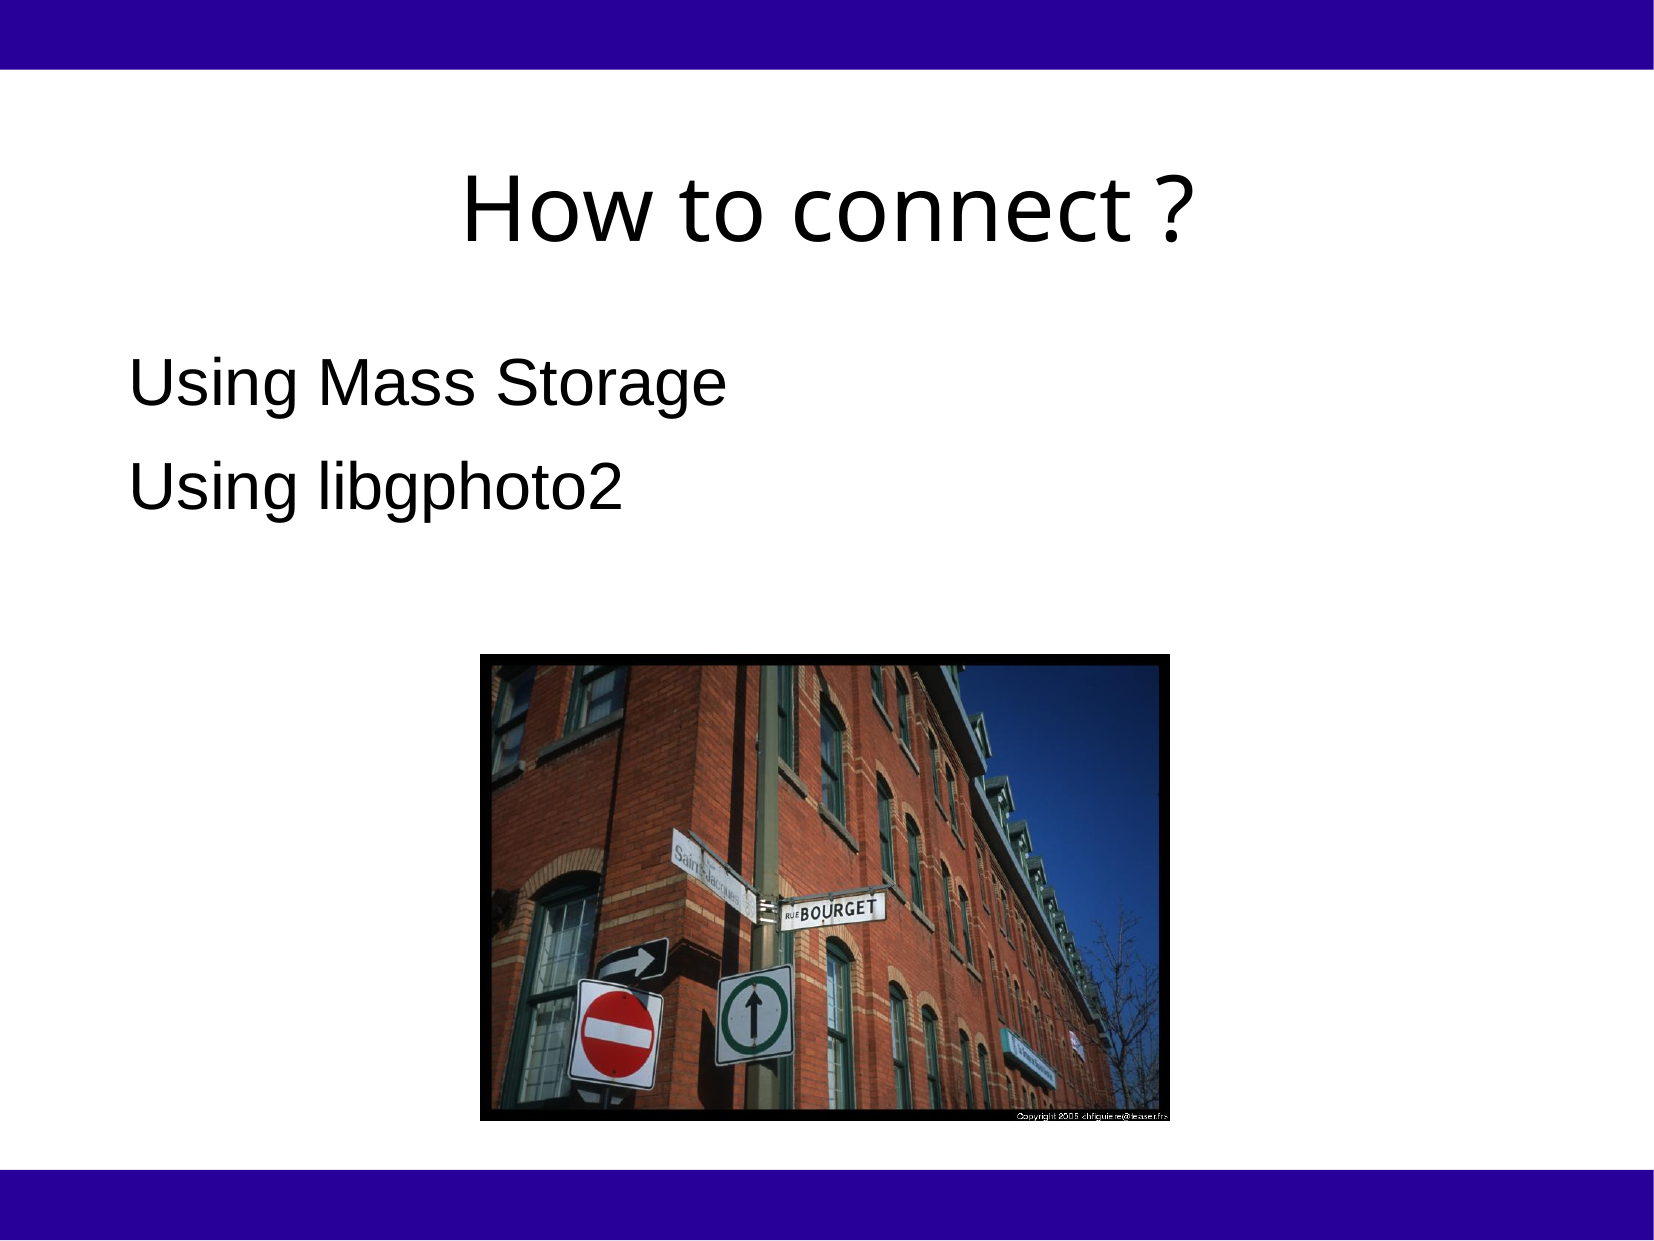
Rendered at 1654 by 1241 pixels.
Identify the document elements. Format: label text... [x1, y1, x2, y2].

list Using Mass Storage Using libgphoto2 [110, 344, 1535, 605]
title How to connect ? [121, 102, 1534, 311]
picture [480, 654, 1170, 1121]
